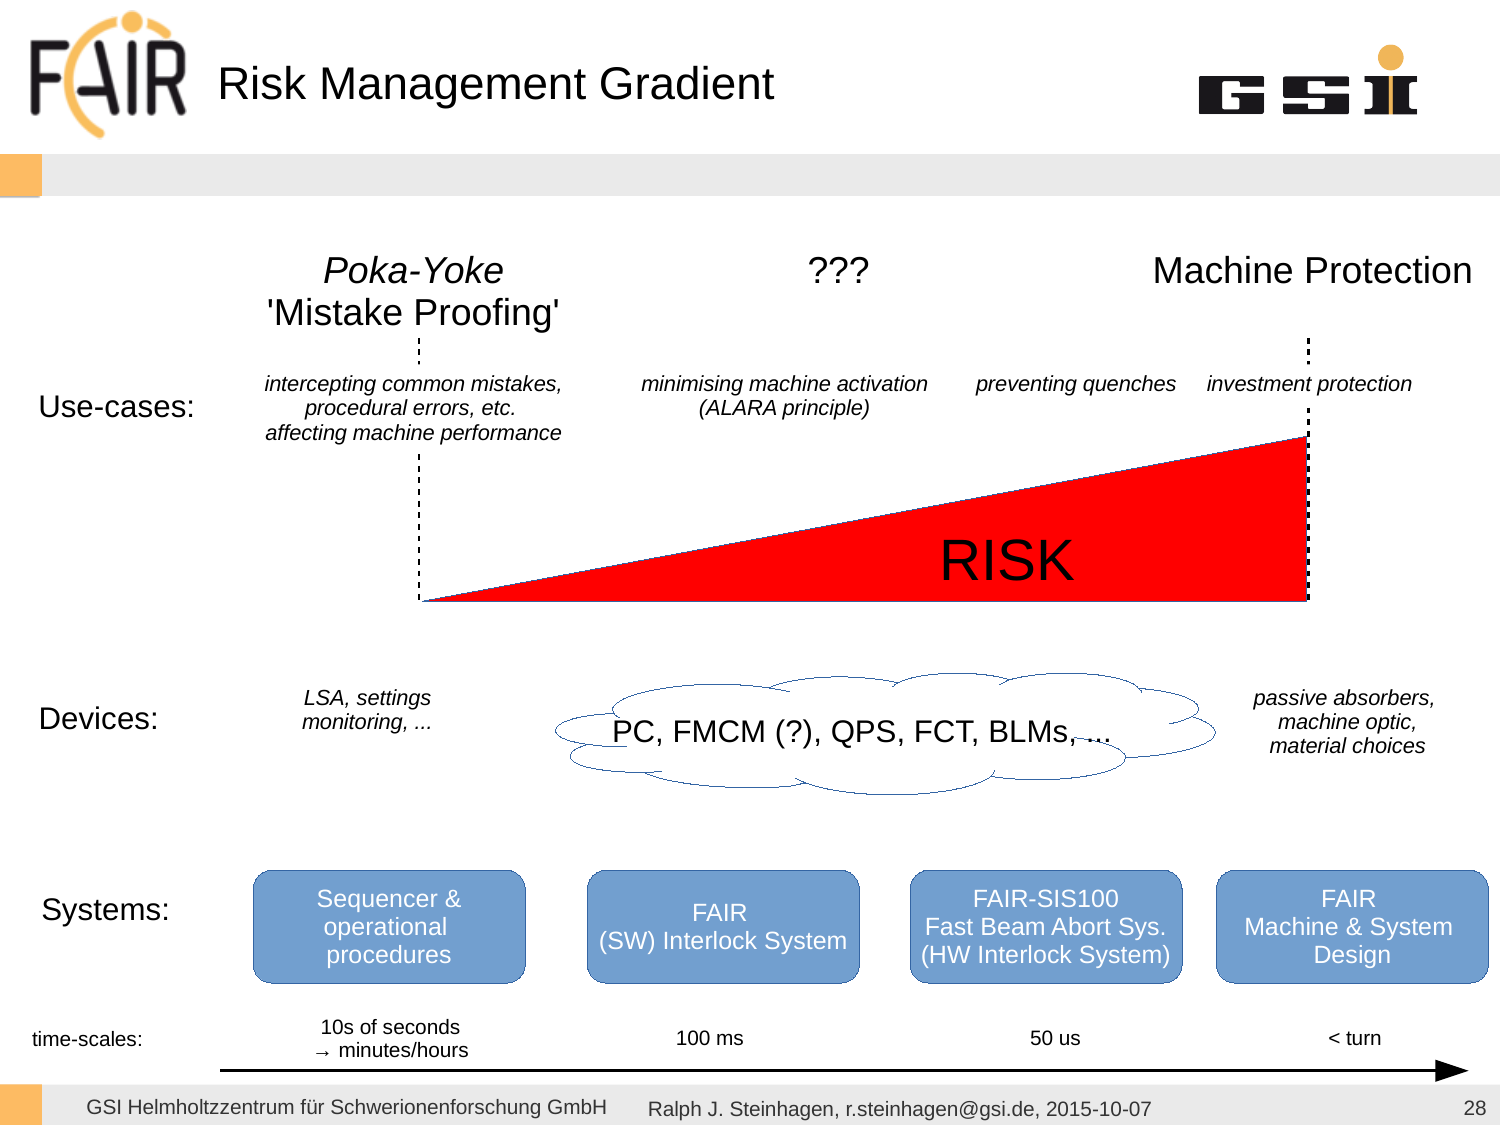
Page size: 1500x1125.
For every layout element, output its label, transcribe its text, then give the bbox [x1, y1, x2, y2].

text_box passive absorbers, machine optic, material choices [1238, 678, 1458, 766]
text_box 50 us [1015, 1019, 1097, 1059]
text_box intercepting common mistakes, procedural errors, etc. affecting machine performance [247, 364, 580, 453]
text_box FAIR (SW) Interlock System [587, 870, 860, 984]
title Risk Management Gradient [217, 20, 1109, 147]
text_box minimising machine activation (ALARA principle) [618, 364, 910, 446]
text_box < turn [1313, 1019, 1404, 1058]
text_box Sequencer & operational procedures [253, 870, 526, 984]
text_box Use-cases: [23, 381, 211, 431]
text_box 10s of seconds → minutes/hours [292, 1008, 489, 1069]
text_box Devices: [23, 694, 204, 779]
text_box Systems: [17, 884, 198, 969]
text_box 100 ms [661, 1019, 808, 1059]
text_box Poka-Yoke 'Mistake Proofing' [252, 241, 577, 364]
text_box preventing quenches [910, 364, 1243, 446]
text_box time-scales: [17, 1019, 164, 1059]
text_box ??? [792, 241, 885, 299]
text_box PC, FMCM (?), QPS, FCT, BLMs, ... [555, 673, 1216, 795]
text_box FAIR Machine & System Design [1216, 870, 1489, 984]
text_box LSA, settings monitoring, ... [258, 678, 477, 766]
text_box Machine Protection [1137, 241, 1492, 341]
picture [30, 9, 187, 141]
text_box RISK [422, 436, 1307, 602]
picture [1197, 42, 1419, 117]
text_box FAIR-SIS100 Fast Beam Abort Sys. (HW Interlock System) [910, 870, 1183, 984]
text_box investment protection [1186, 364, 1433, 404]
